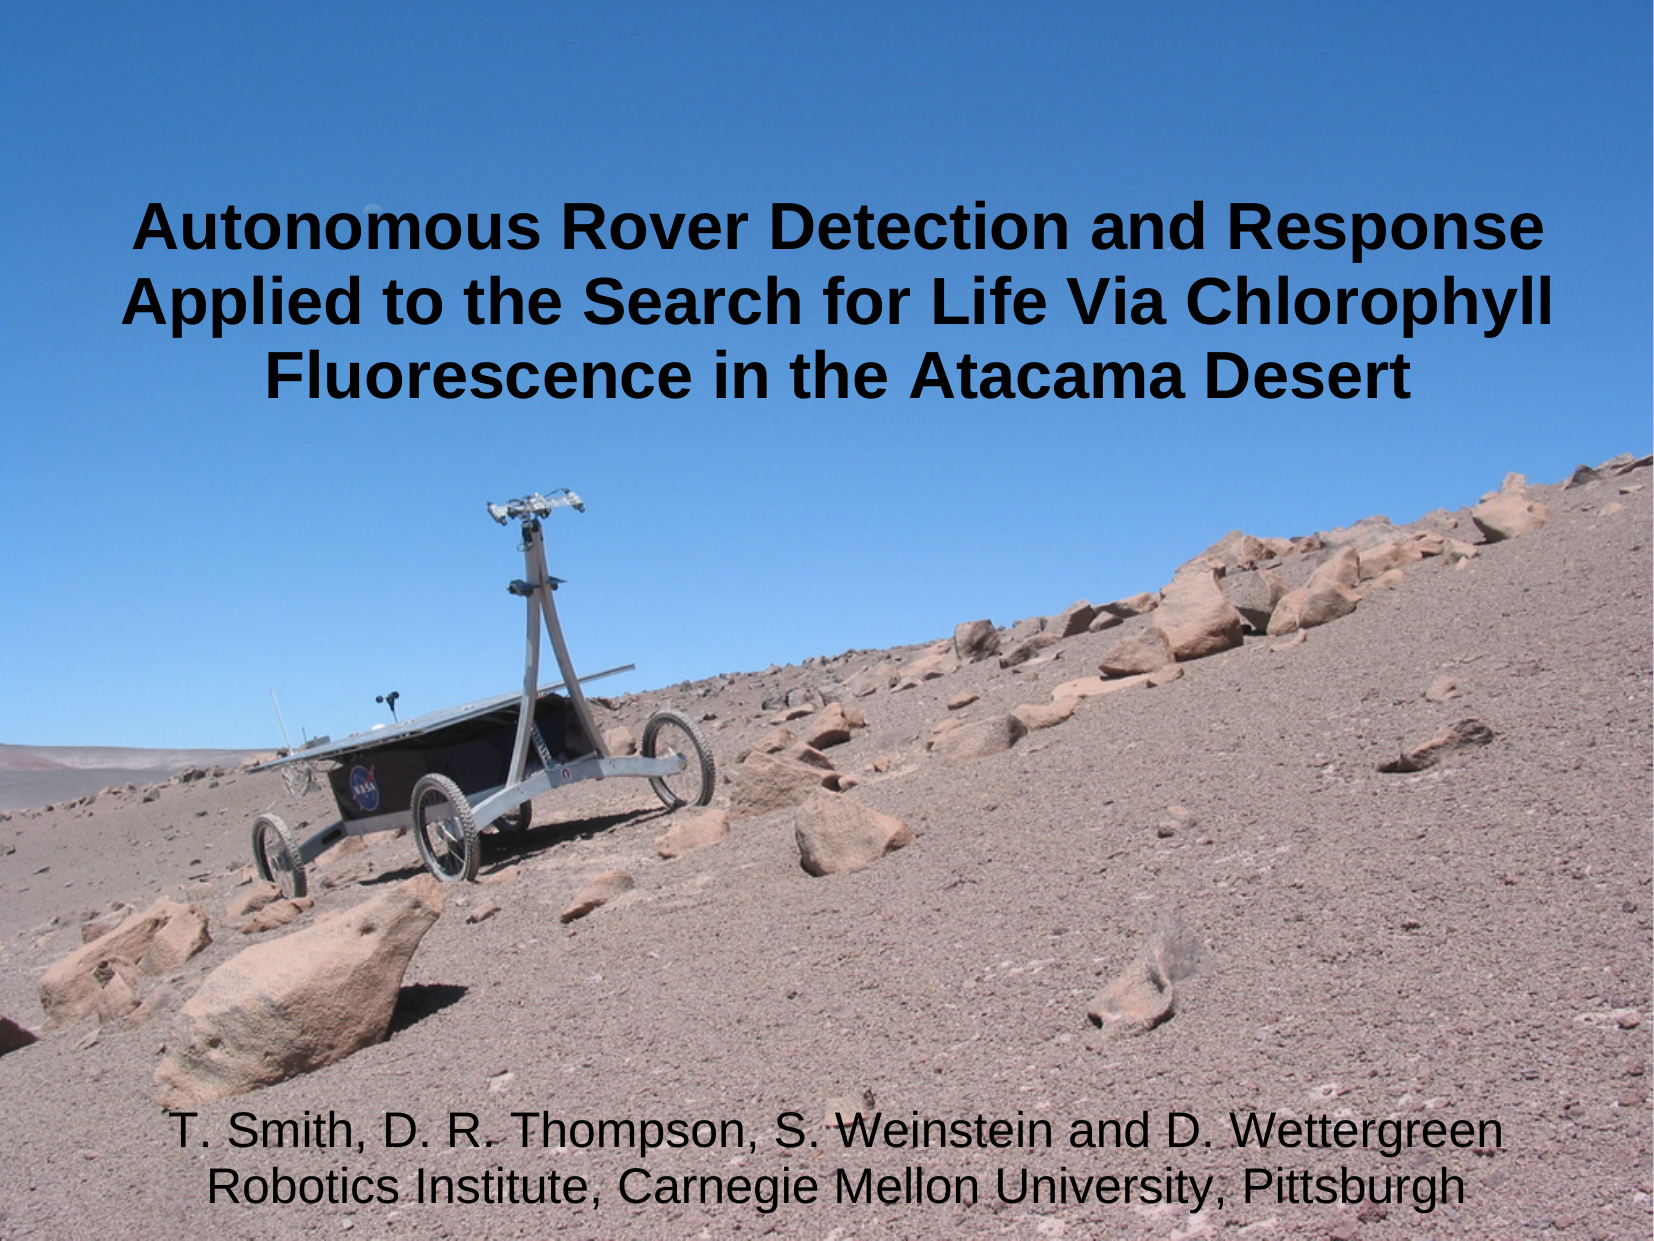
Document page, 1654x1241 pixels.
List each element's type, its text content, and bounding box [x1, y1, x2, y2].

subtitle T. Smith, D. R. Thompson, S. Weinstein and D. Wettergreen Robotics Institute, Carnegie Mellon University, Pittsburgh [74, 1075, 1564, 1241]
title Autonomous Rover Detection and Response Applied to the Search for Life Via Chlorophyll Fluorescence in the Atacama Desert [94, 188, 1583, 414]
picture [0, 0, 1654, 1241]
